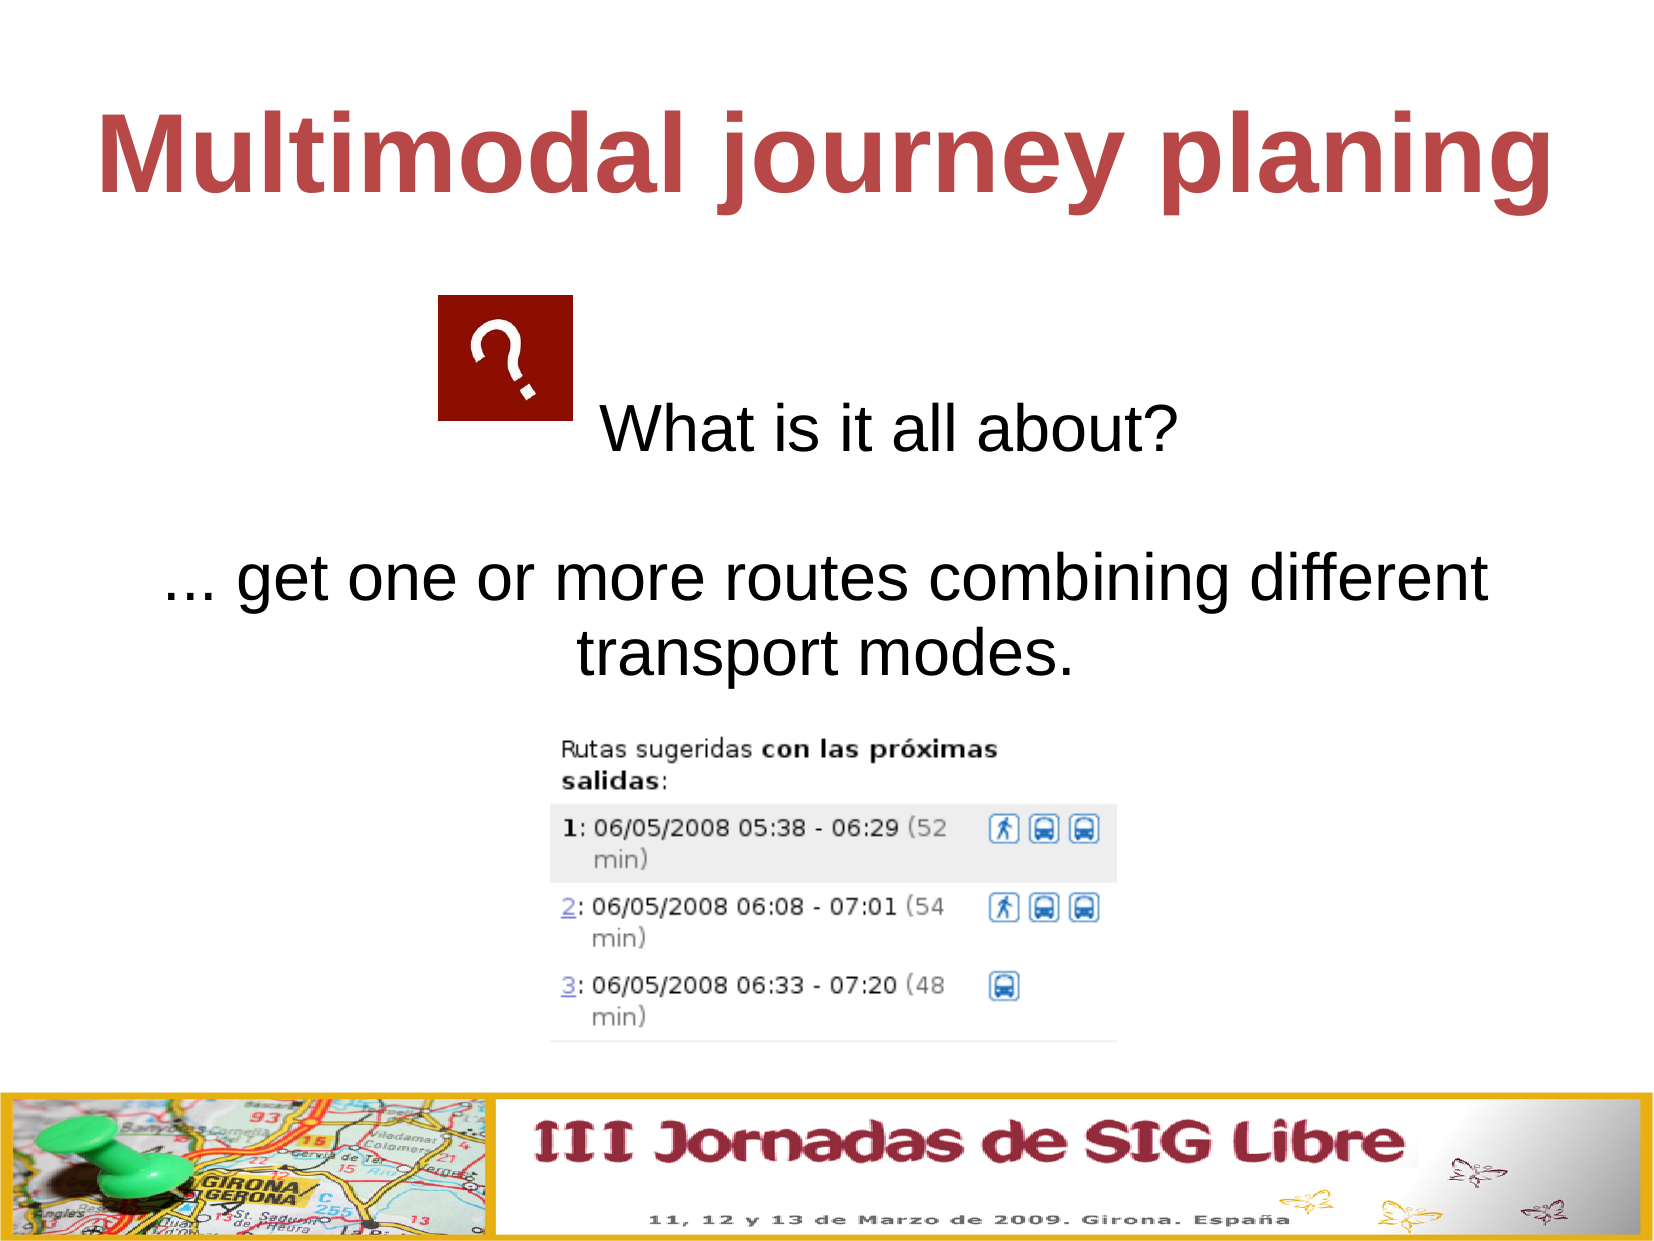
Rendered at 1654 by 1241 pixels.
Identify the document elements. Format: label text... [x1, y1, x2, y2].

picture [0, 1092, 1654, 1241]
subtitle What is it all about? ... get one or more routes combining different transport modes. [82, 205, 1571, 1099]
picture [438, 295, 573, 421]
picture [550, 726, 1117, 1052]
title Multimodal journey planing [82, 49, 1571, 205]
